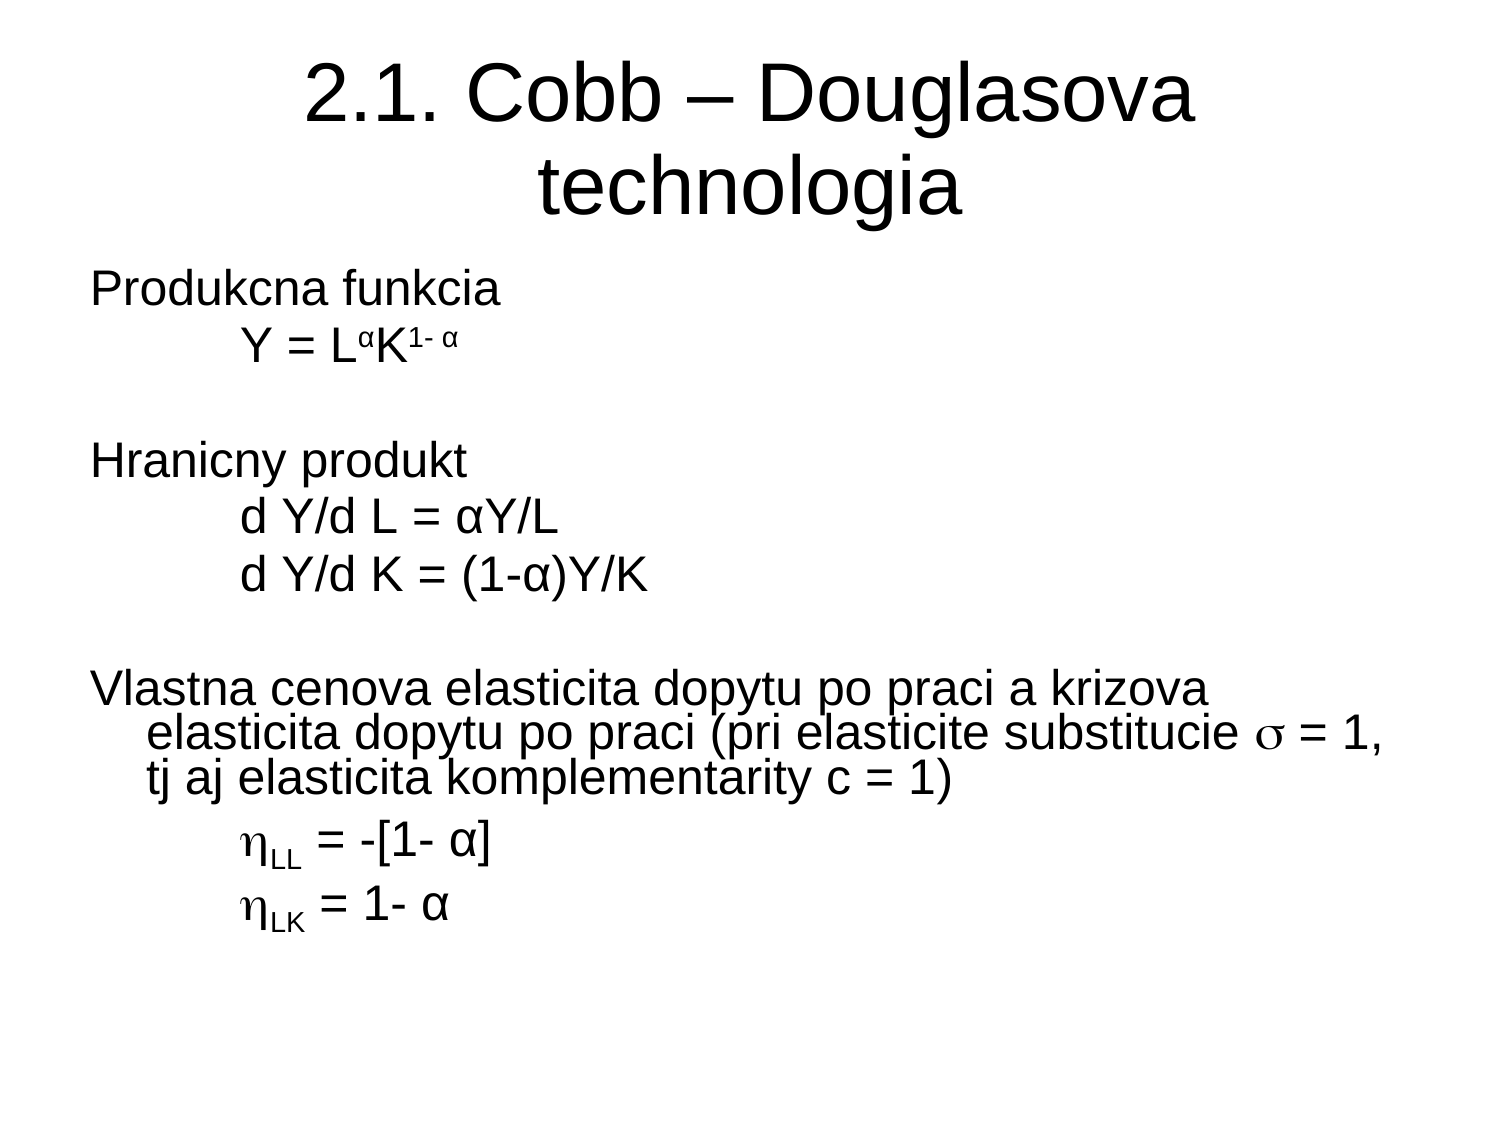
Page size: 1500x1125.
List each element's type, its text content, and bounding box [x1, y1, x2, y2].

title 2.1. Cobb – Douglasova technologia [75, 31, 1426, 247]
list Produkcna funkcia Y = LαK1- α Hranicny produkt d Y/d L = αY/L d Y/d K = (1-α)Y/K Vlastna cenova elasticita dopytu po praci a krizova elasticita dopytu po praci (pri elasticite substitucie  = 1, tj aj elasticita komplementarity c = 1) LL = -[1- α] LK = 1- α [75, 262, 1426, 1040]
